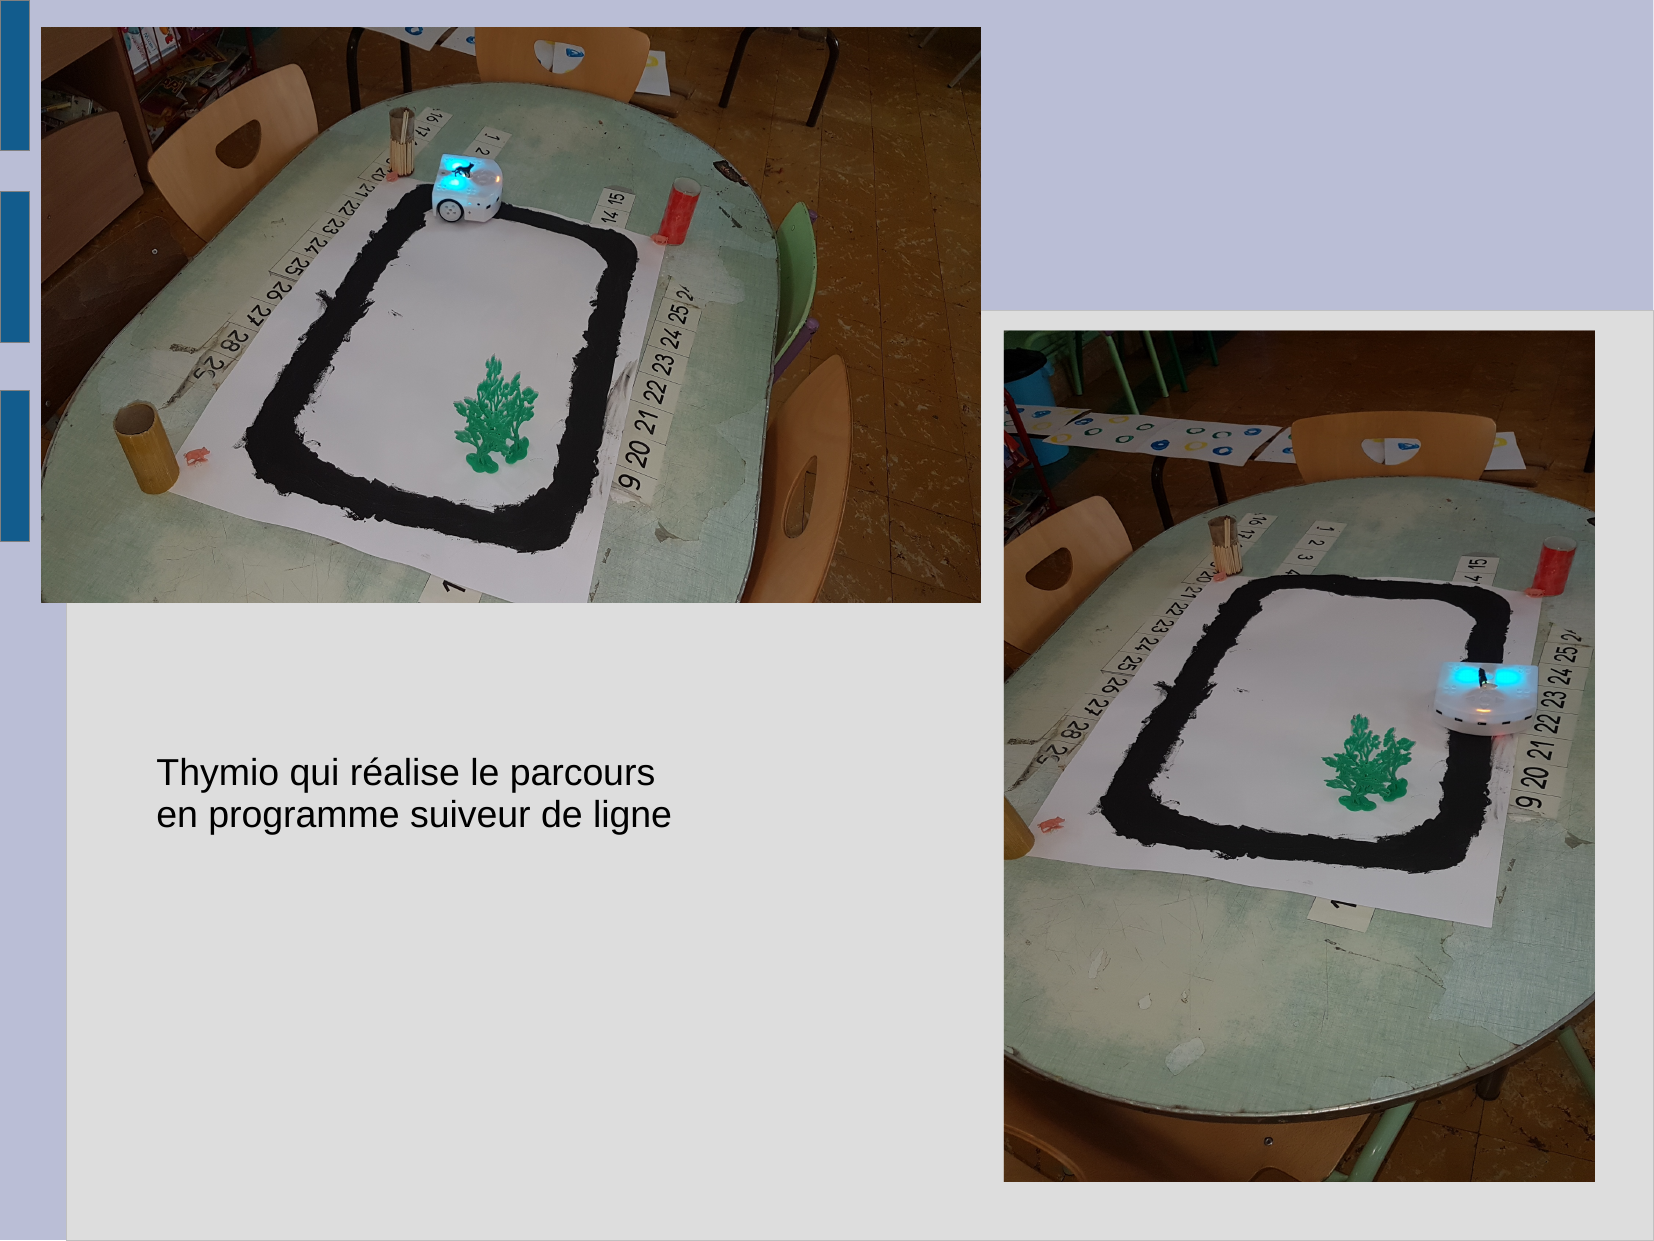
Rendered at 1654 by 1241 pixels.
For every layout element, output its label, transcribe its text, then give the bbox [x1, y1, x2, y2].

picture [41, 27, 981, 603]
text_box Thymio qui réalise le parcours en programme suiveur de ligne [141, 744, 687, 844]
picture [1003, 330, 1595, 1182]
